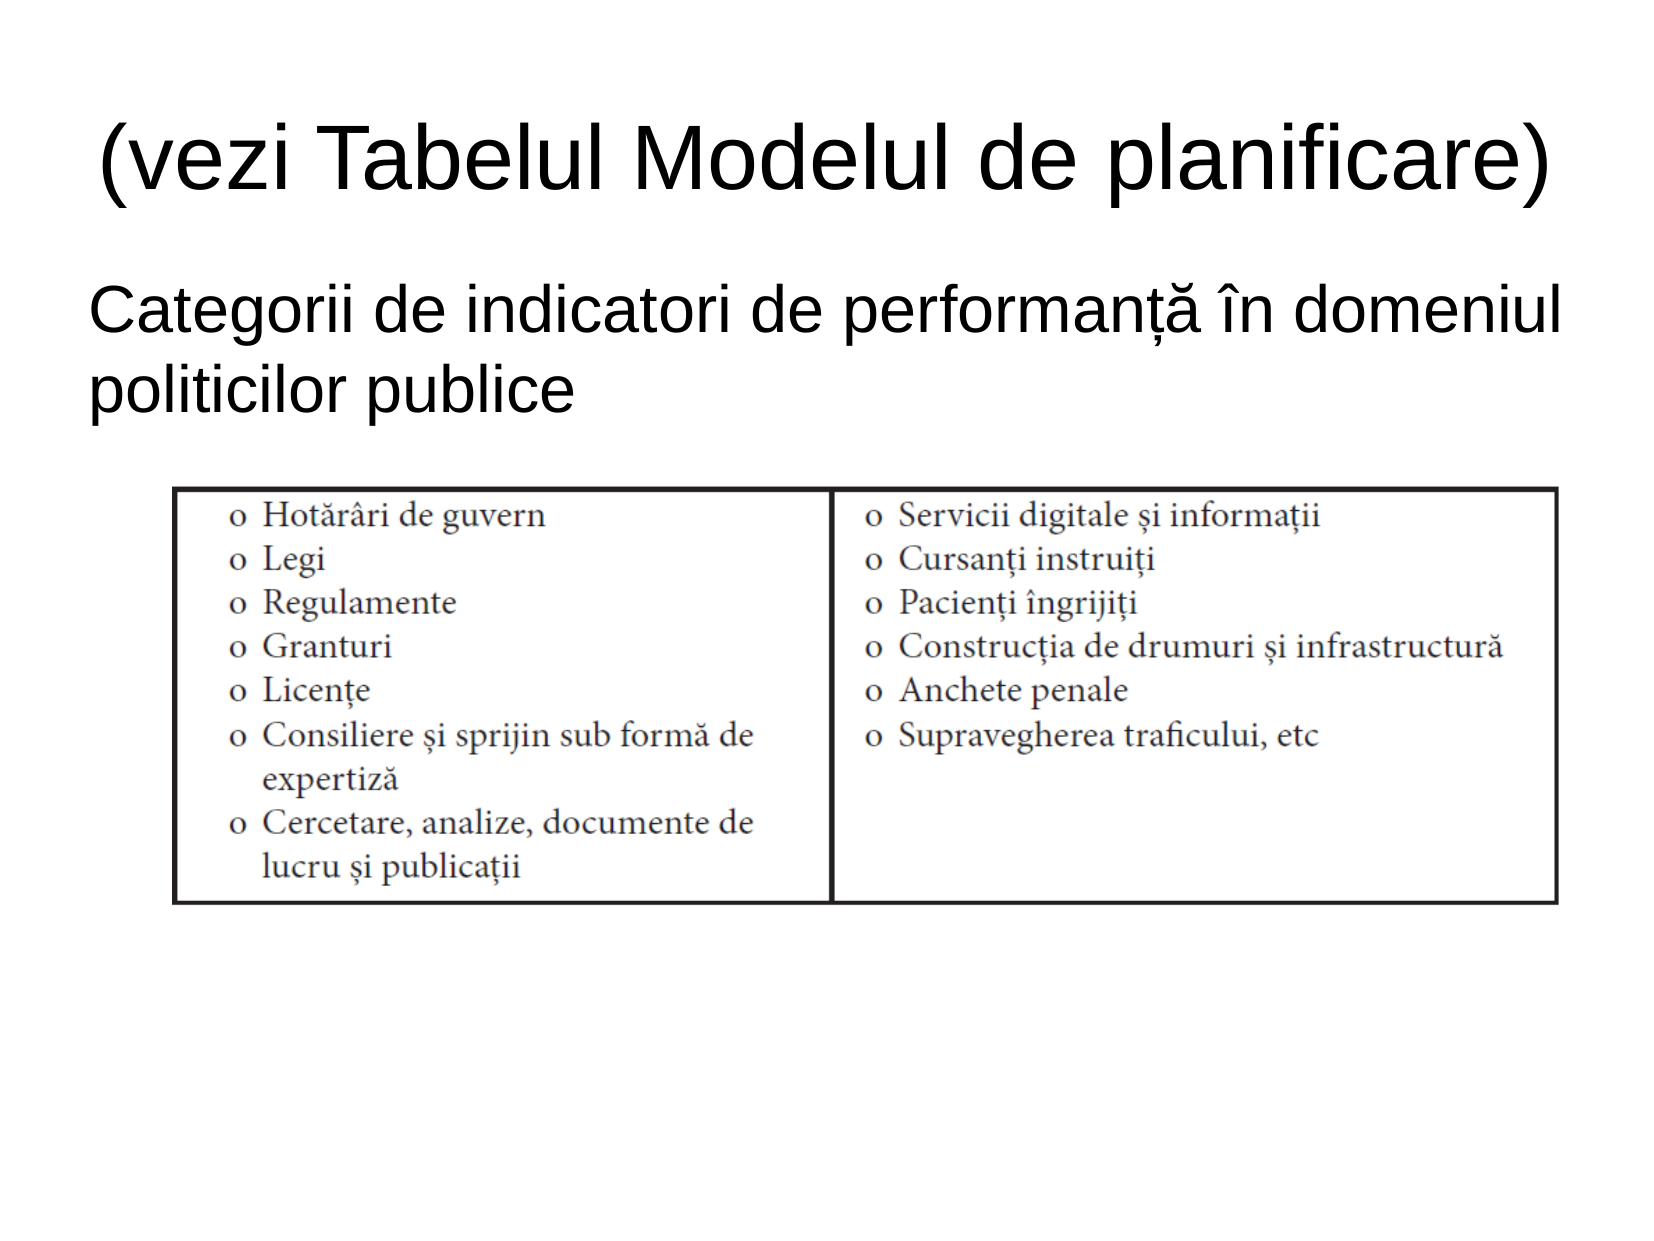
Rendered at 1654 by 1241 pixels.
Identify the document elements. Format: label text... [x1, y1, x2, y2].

picture [172, 469, 1570, 916]
title (vezi Tabelul Modelul de planificare) [82, 49, 1571, 257]
list Categorii de indicatori de performanță în domeniul politicilor publice [88, 265, 1577, 1182]
